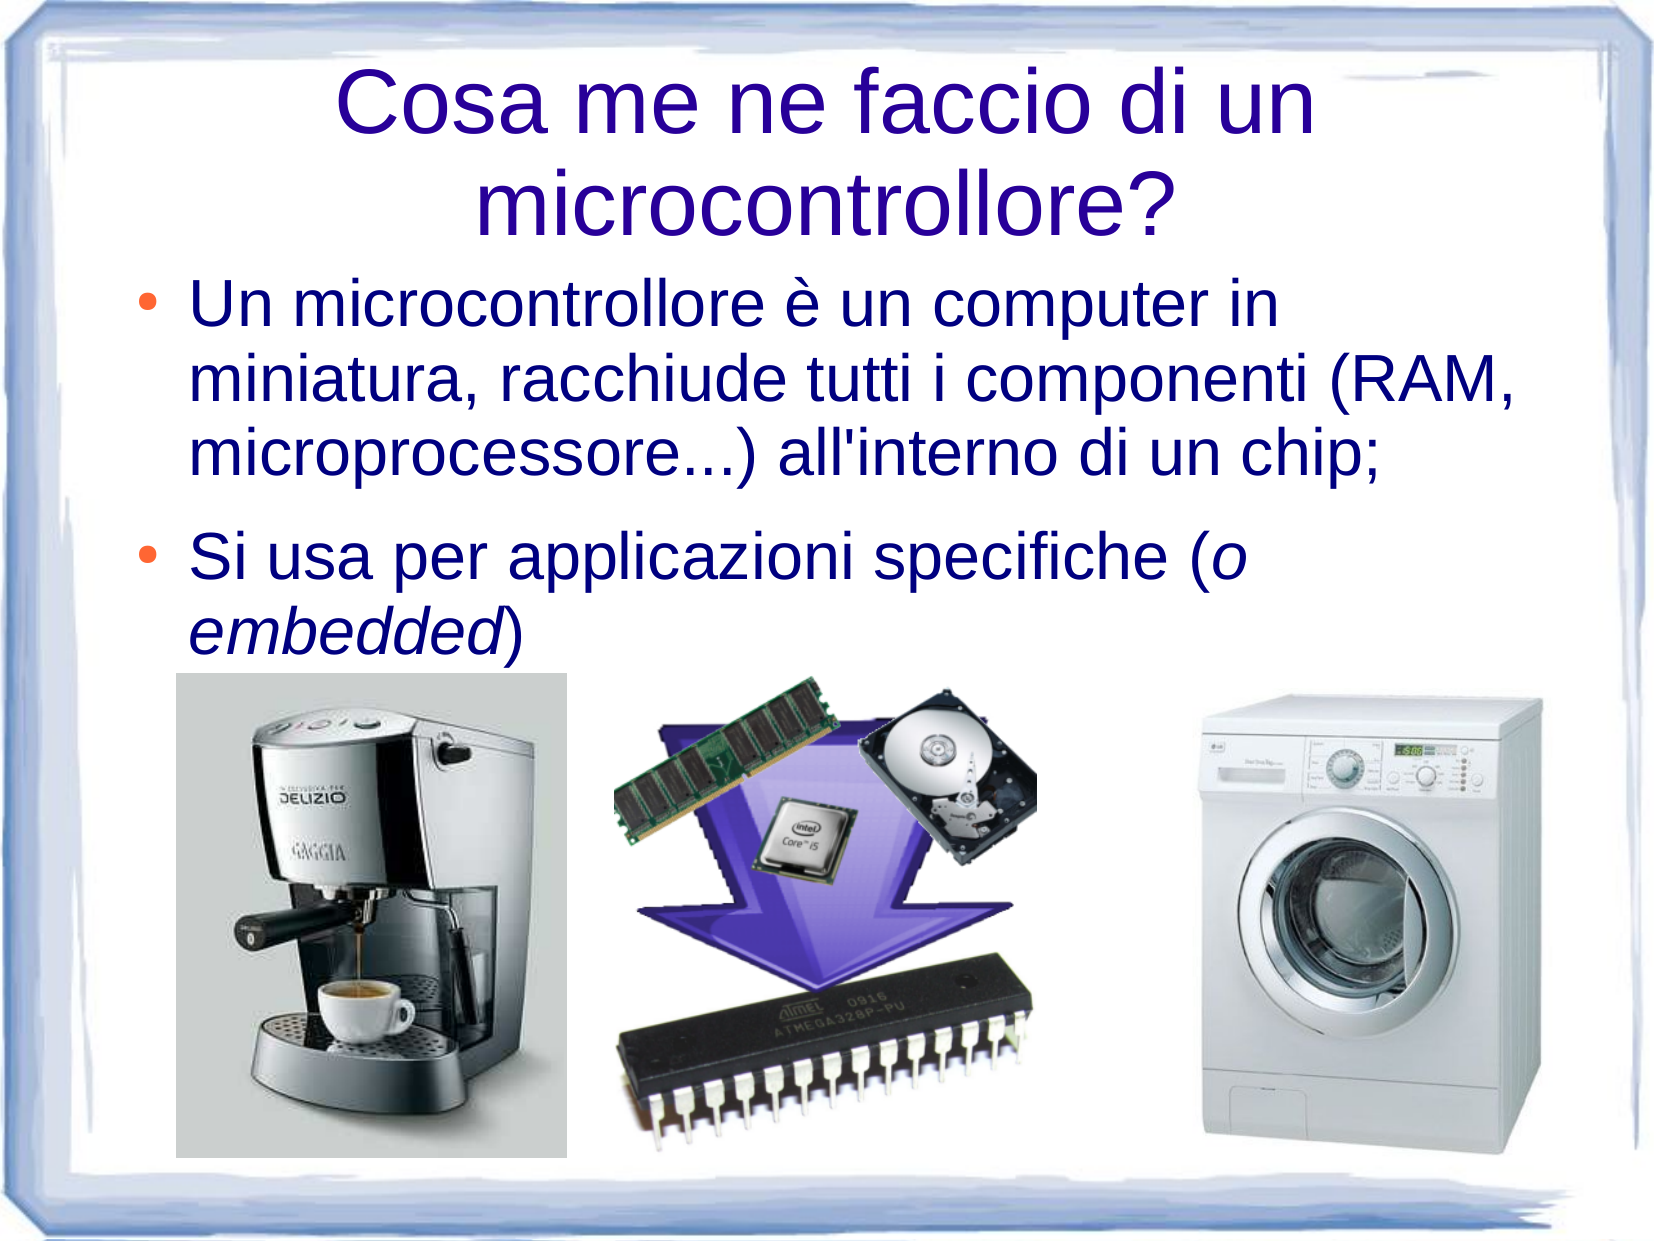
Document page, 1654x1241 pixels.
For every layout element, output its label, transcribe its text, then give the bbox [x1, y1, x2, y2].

list Un microcontrollore è un computer in miniatura, racchiude tutti i componenti (RAM, microprocessore...) all'interno di un chip; Si usa per applicazioni specifiche (o embedded) [118, 265, 1571, 985]
picture [0, 0, 1654, 1241]
title Cosa me ne faccio di un microcontrollore? [82, 49, 1571, 257]
